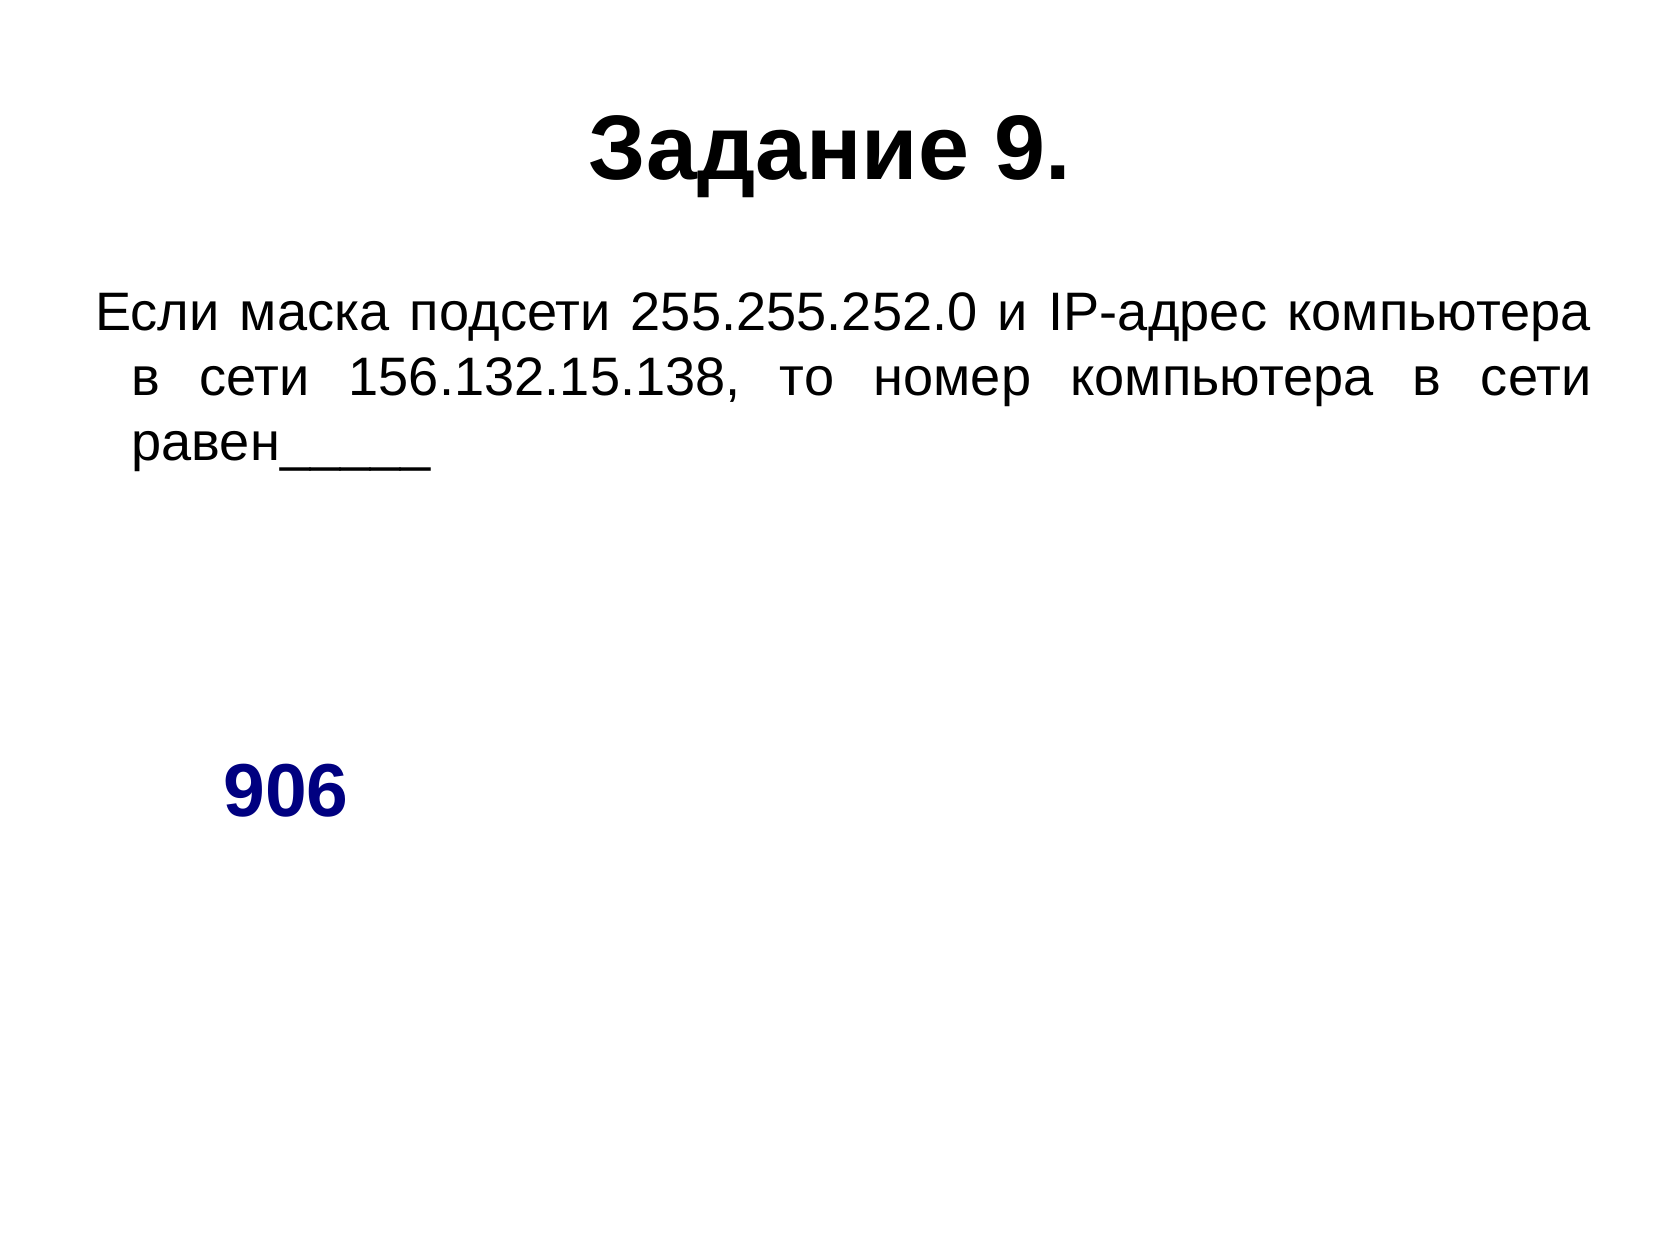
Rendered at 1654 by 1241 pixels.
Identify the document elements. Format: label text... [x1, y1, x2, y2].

title Задание 9. [82, 68, 1571, 268]
list Если маска подсети 255.255.252.0 и IP-адрес компьютера в сети 156.132.15.138, то номер компьютера в сети равен_____ 906 [58, 268, 1609, 1194]
